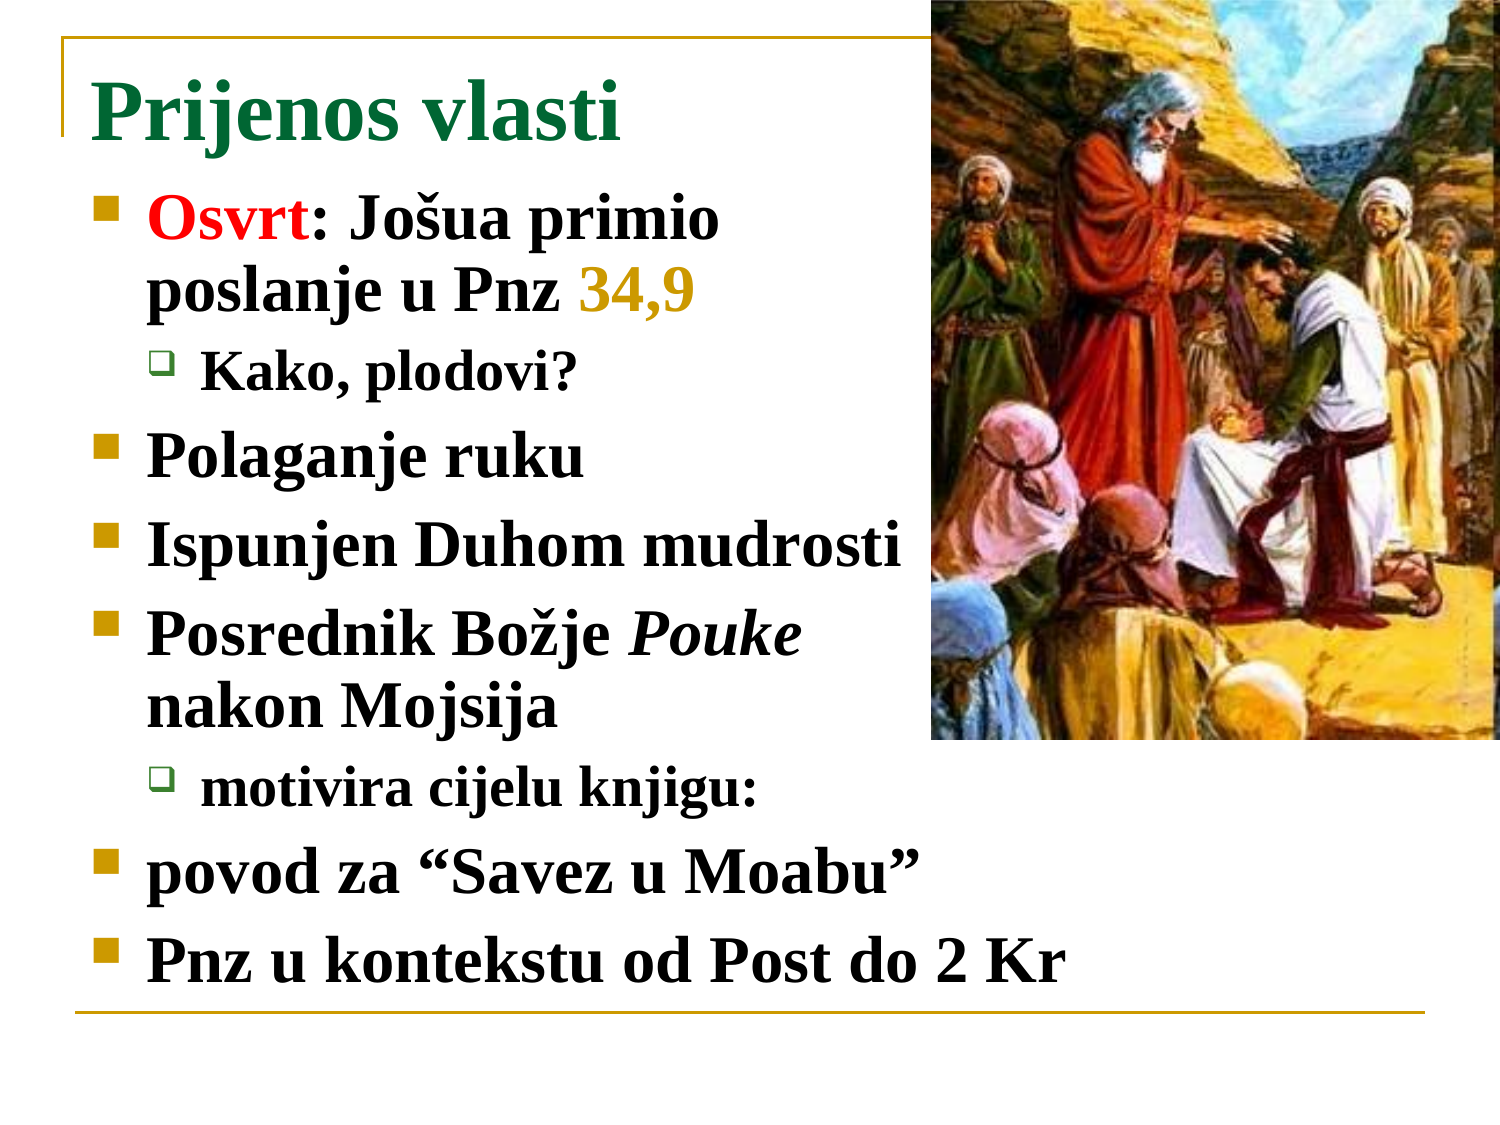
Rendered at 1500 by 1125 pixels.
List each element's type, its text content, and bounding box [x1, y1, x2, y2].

title Prijenos vlasti [75, 45, 931, 174]
list Osvrt: Jošua primio poslanje u Pnz 34,9 Kako, plodovi? Polaganje ruku Ispunjen Duhom mudrosti Posrednik Božje Pouke nakon Mojsija motivira cijelu knjigu: povod za “Savez u Moabu” Pnz u kontekstu od Post do 2 Kr [75, 174, 1426, 1006]
picture [931, 0, 1500, 740]
